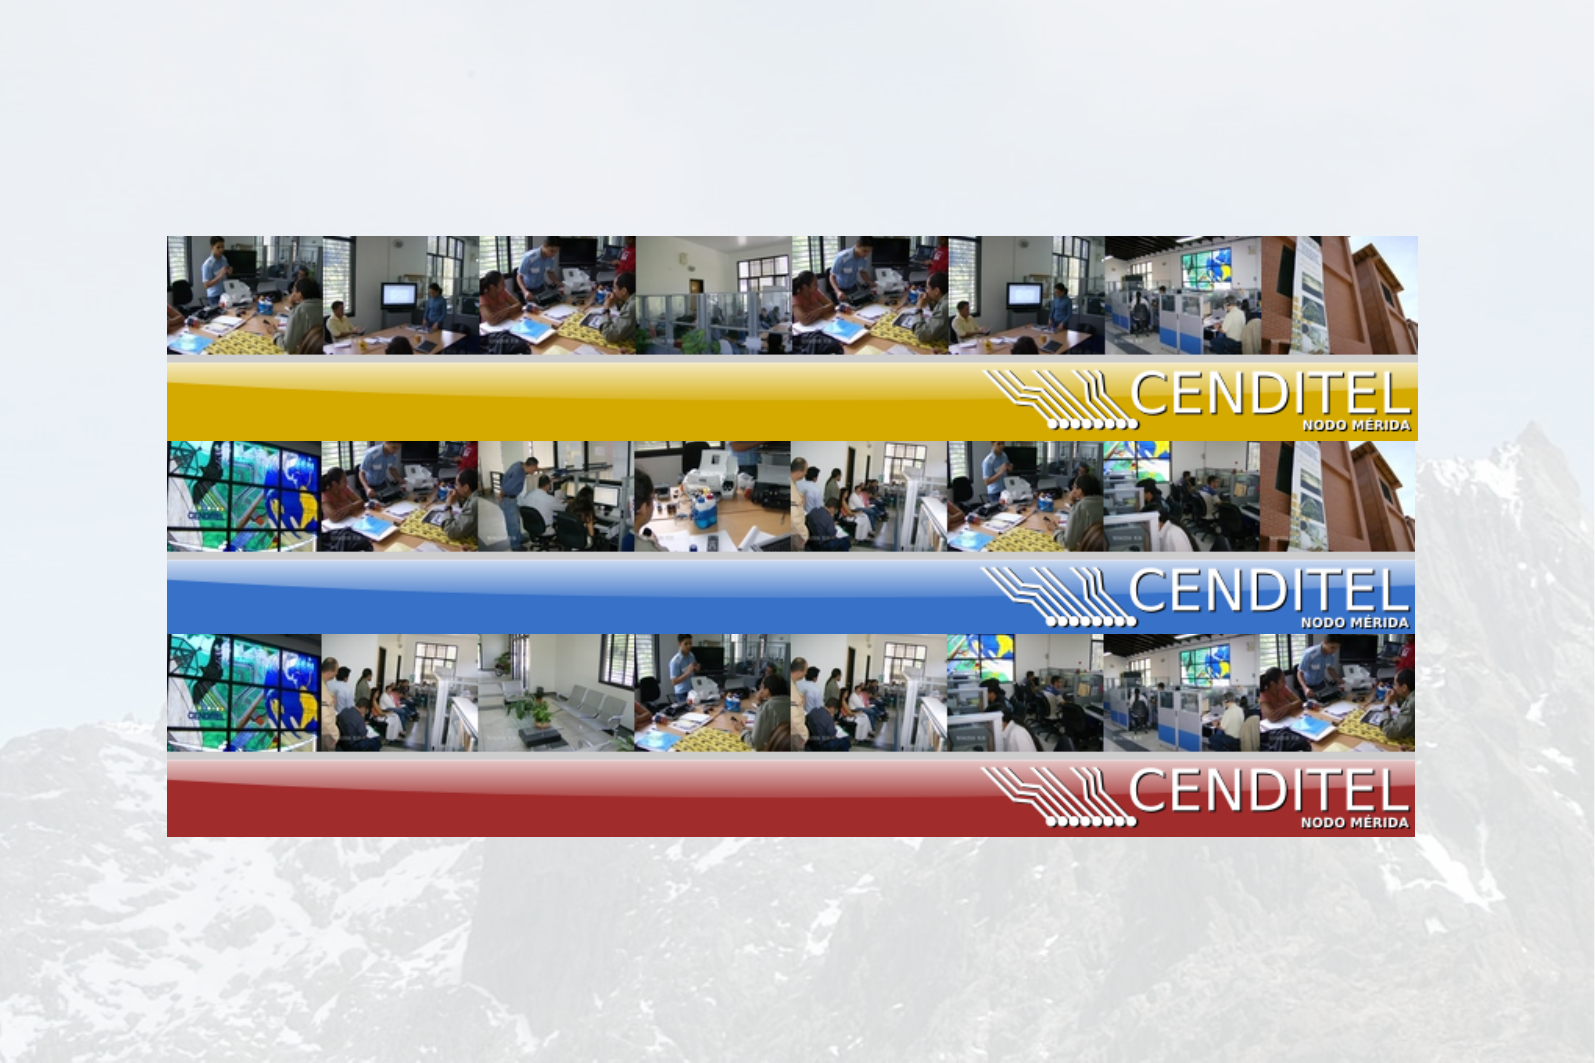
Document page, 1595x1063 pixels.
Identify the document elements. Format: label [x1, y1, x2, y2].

picture [167, 236, 1418, 837]
